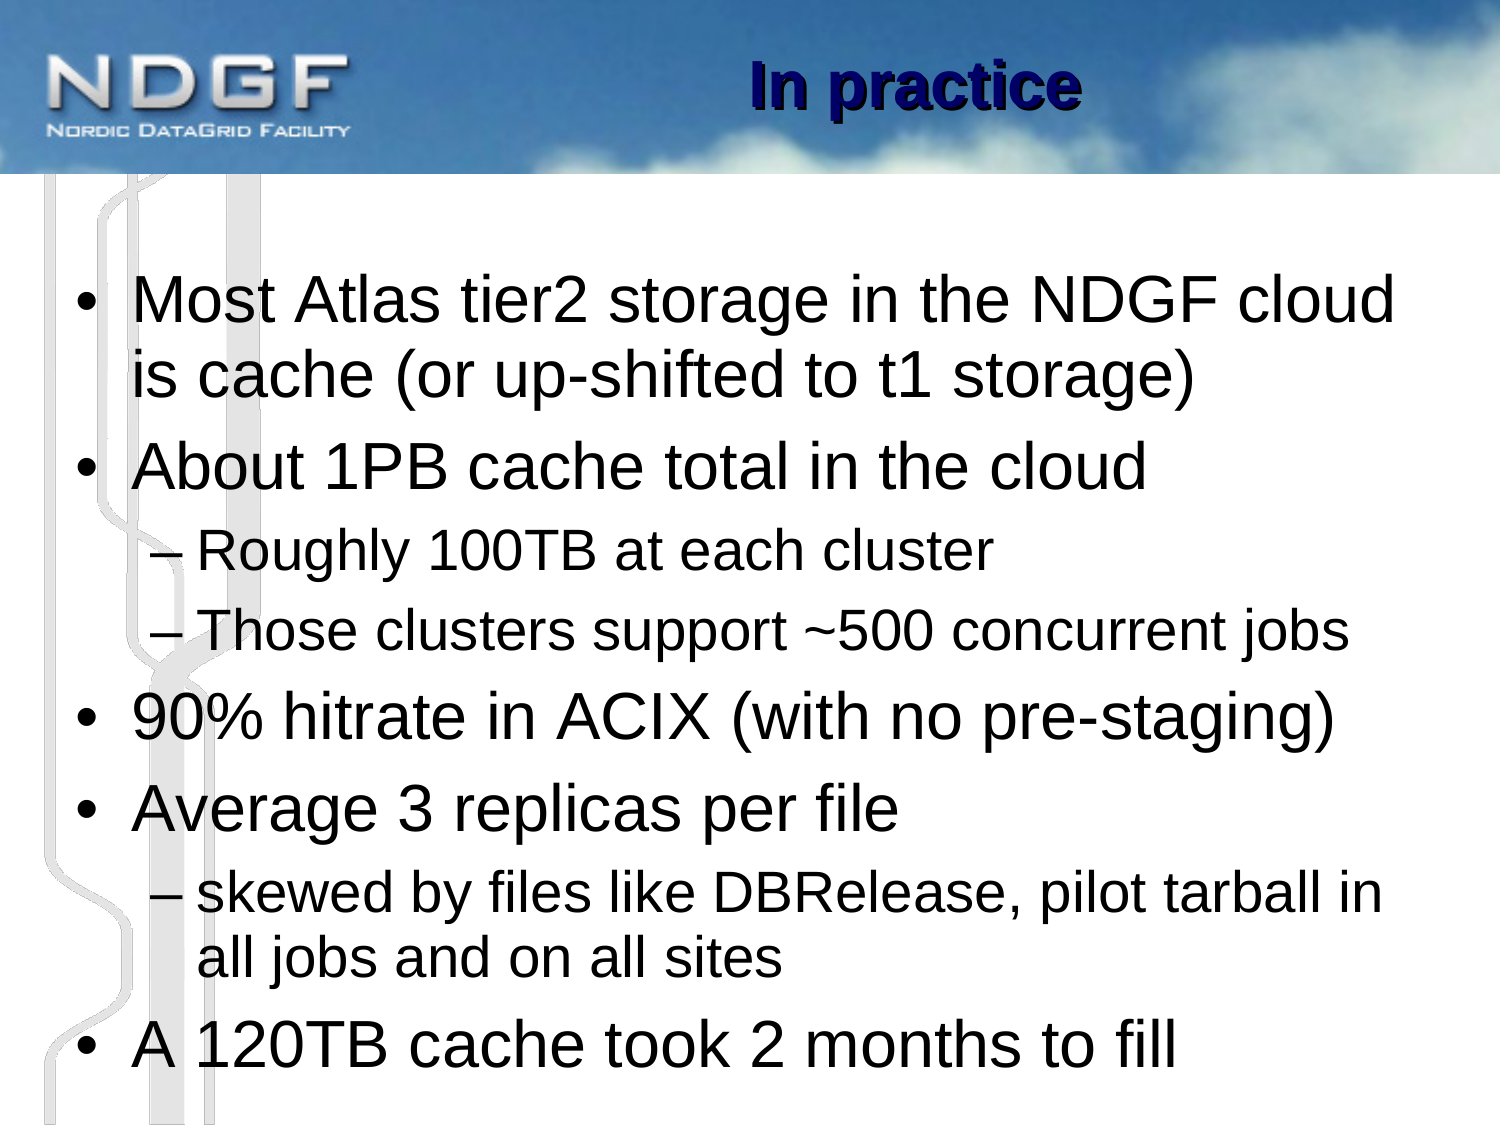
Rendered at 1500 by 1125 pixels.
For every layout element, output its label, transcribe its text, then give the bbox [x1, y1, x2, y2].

picture [0, 0, 1500, 262]
title In practice [372, 0, 1459, 172]
list Most Atlas tier2 storage in the NDGF cloud is cache (or up-shifted to t1 storage) About 1PB cache total in the cloud Roughly 100TB at each cluster Those clusters support ~500 concurrent jobs 90% hitrate in ACIX (with no pre-staging) Average 3 replicas per file skewed by files like DBRelease, pilot tarball in all jobs and on all sites A 120TB cache took 2 months to fill [75, 262, 1426, 1125]
